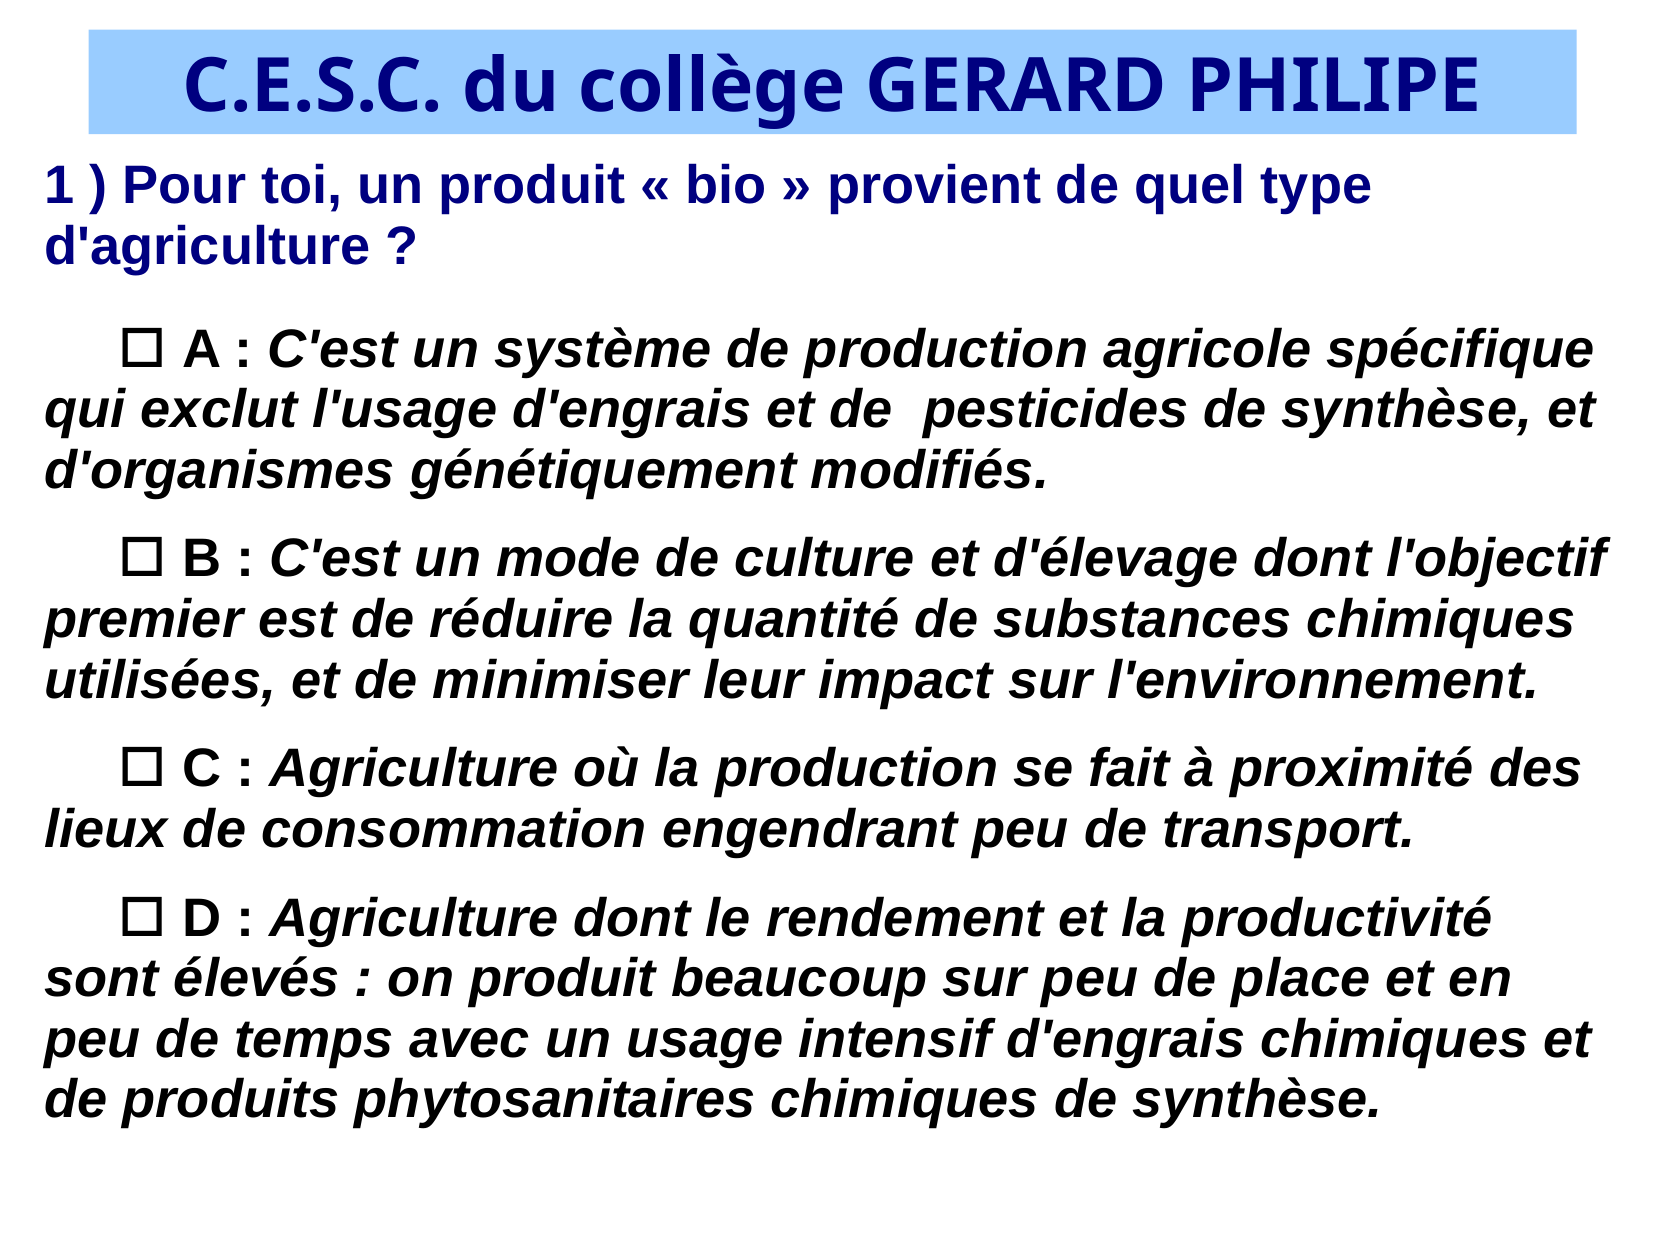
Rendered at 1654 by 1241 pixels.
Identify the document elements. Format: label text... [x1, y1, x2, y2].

text_box 1 ) Pour toi, un produit « bio » provient de quel type d'agriculture ?  A : C'est un système de production agricole spécifique qui exclut l'usage d'engrais et de pesticides de synthèse, et d'organismes génétiquement modifiés.  B : C'est un mode de culture et d'élevage dont l'objectif premier est de réduire la quantité de substances chimiques utilisées, et de minimiser leur impact sur l'environnement.  C : Agriculture où la production se fait à proximité des lieux de consommation engendrant peu de transport.  D : Agriculture dont le rendement et la productivité sont élevés : on produit beaucoup sur peu de place et en peu de temps avec un usage intensif d'engrais chimiques et de produits phytosanitaires chimiques de synthèse. [29, 147, 1625, 1185]
title C.E.S.C. du collège GERARD PHILIPE [88, 29, 1577, 135]
